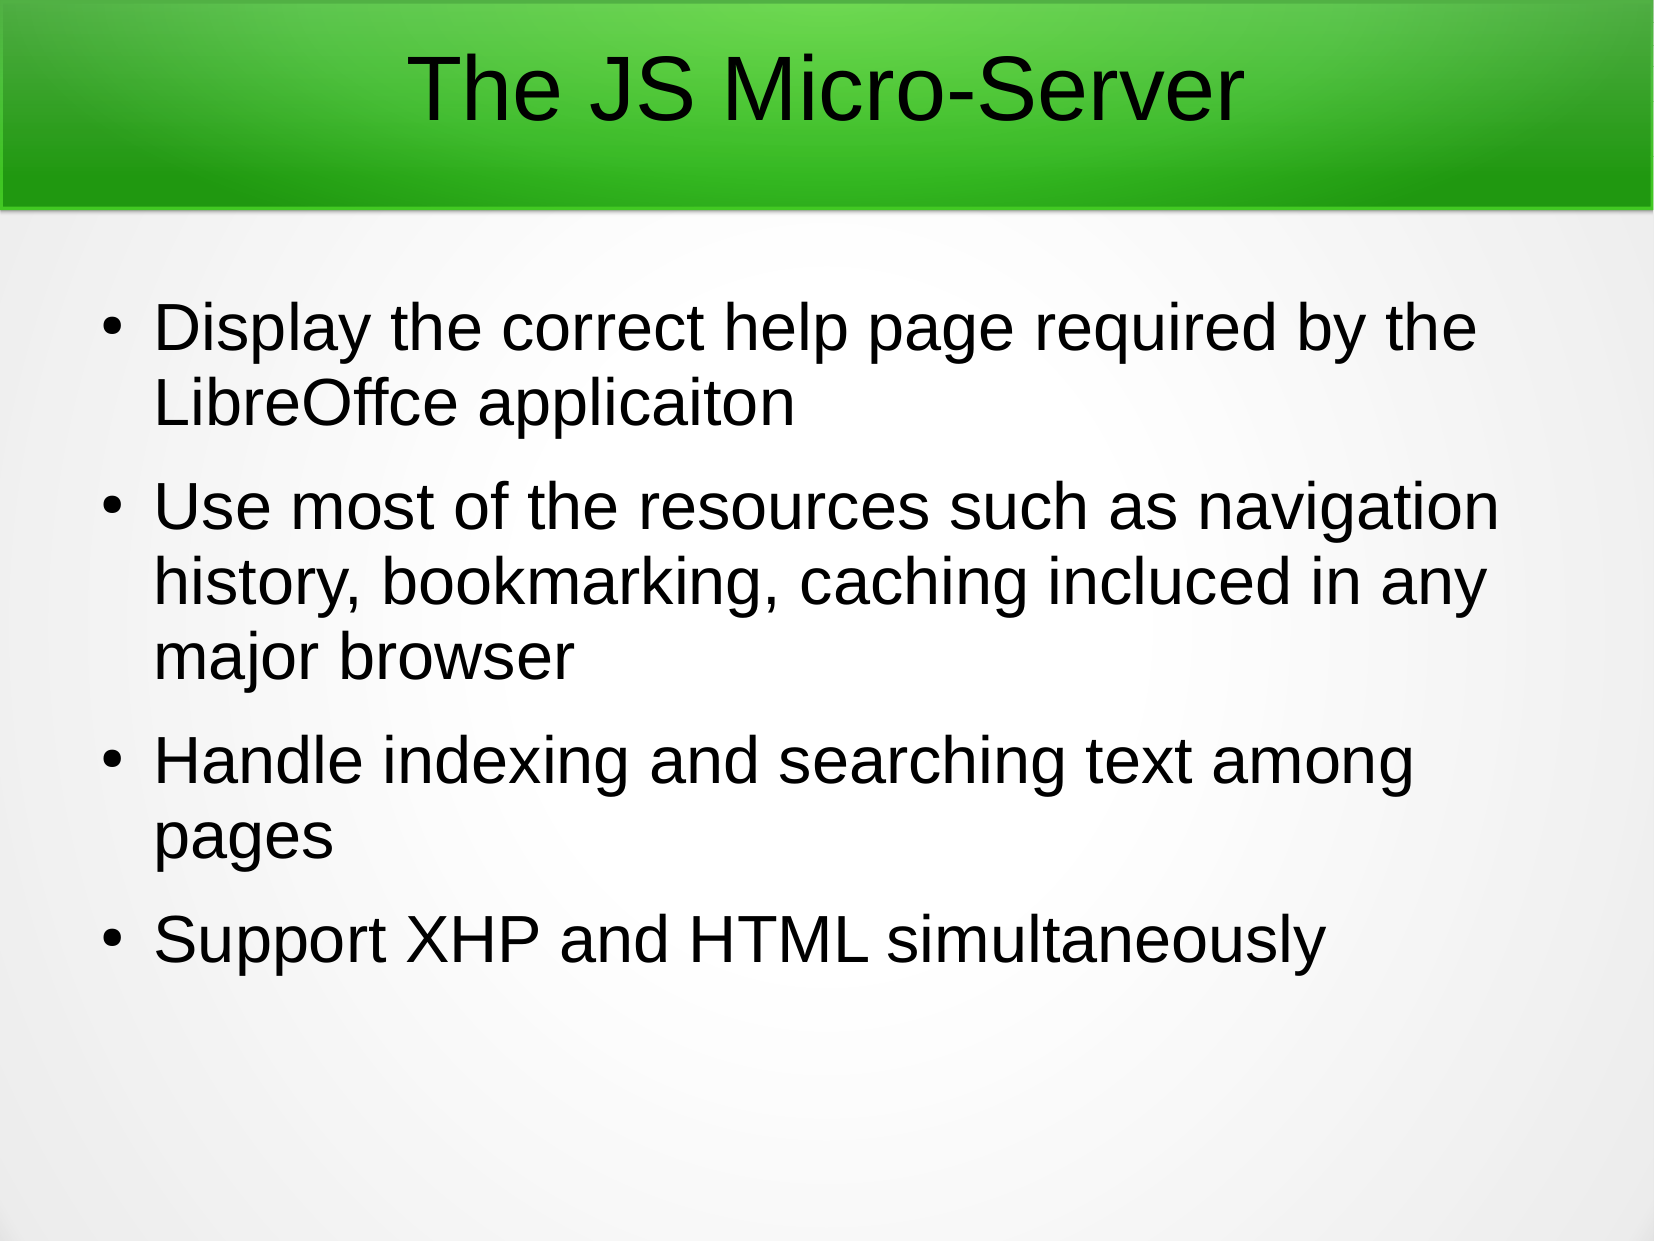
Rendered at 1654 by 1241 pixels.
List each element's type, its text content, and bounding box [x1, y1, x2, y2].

title The JS Micro-Server [82, 35, 1571, 142]
list Display the correct help page required by the LibreOffce applicaiton Use most of the resources such as navigation history, bookmarking, caching incluced in any major browser Handle indexing and searching text among pages Support XHP and HTML simultaneously [82, 290, 1571, 1010]
